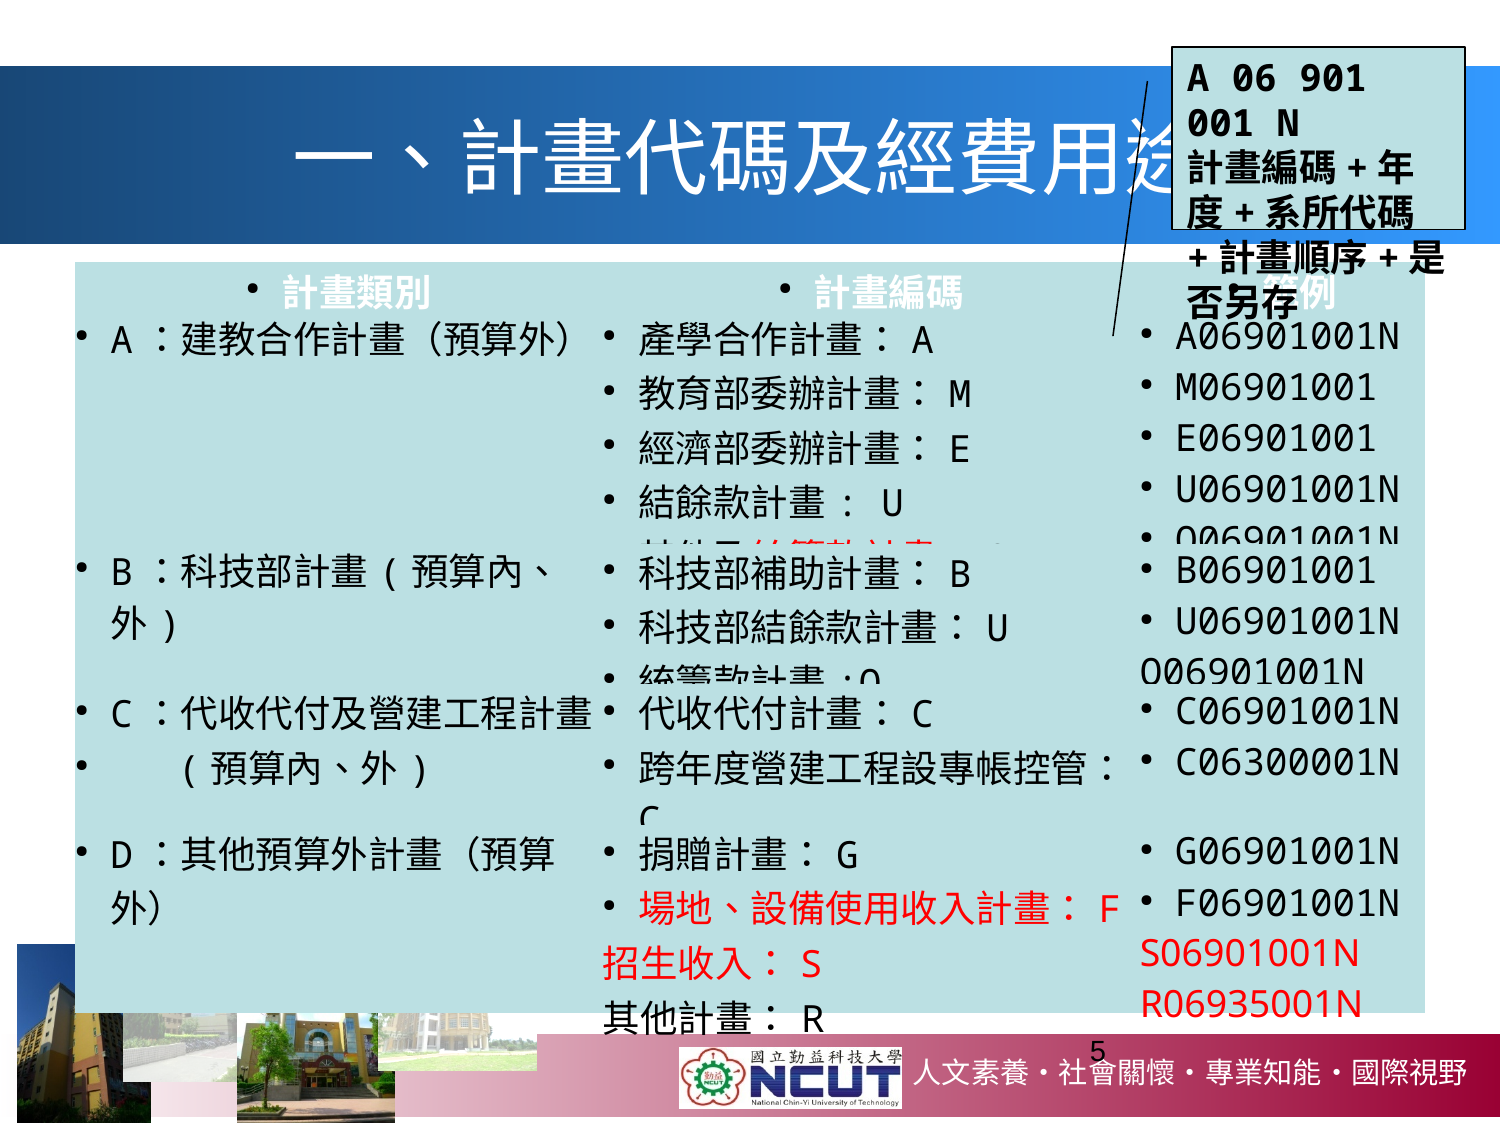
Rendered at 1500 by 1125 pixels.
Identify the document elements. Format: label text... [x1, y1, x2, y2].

table_header 計畫編碼 [603, 262, 1140, 310]
table_cell 捐贈計畫：G 場地、設備使用收入計畫：F 招生收入：S 其他計畫：R [603, 825, 1140, 1013]
table_cell D：其他預算外計畫（預算外） [75, 825, 603, 1013]
table_cell 科技部補助計畫：B 科技部結餘款計畫：U 統籌款計畫:O [603, 544, 1140, 684]
table_header 範例 [1234, 290, 1251, 296]
table_cell B06901001 U06901001N O06901001N [1140, 544, 1425, 684]
table_cell A：建教合作計畫（預算外） [75, 310, 603, 544]
text_box A 06 901 001 N 計畫編碼+年度+系所代碼+計畫順序+是否另存 [1172, 47, 1465, 229]
title 一、計畫代碼及經費用途 [0, 66, 1500, 244]
table_cell C06901001N C06300001N [1140, 684, 1425, 825]
table_cell A06901001N M06901001 E06901001 U06901001N O06901001N [1140, 310, 1425, 544]
table_cell 代收代付計畫：C 跨年度營建工程設專帳控管：C [603, 684, 1140, 825]
table_cell C：代收代付及營建工程計畫 (預算內、外) [75, 684, 603, 825]
table_header 計畫類別 [75, 262, 603, 310]
table_header 範例 [1140, 262, 1425, 310]
table_header 範例 [1310, 262, 1315, 271]
table_cell 產學合作計畫：A 教育部委辦計畫：M 經濟部委辦計畫：E 結餘款計畫: U 其他及統籌款計畫：O [603, 310, 1140, 544]
table_cell G06901001N F06901001N S06901001N R06935001N [1140, 825, 1425, 1013]
text_box 5 [1074, 1024, 1426, 1103]
table_cell B：科技部計畫(預算內、外) [75, 544, 603, 684]
